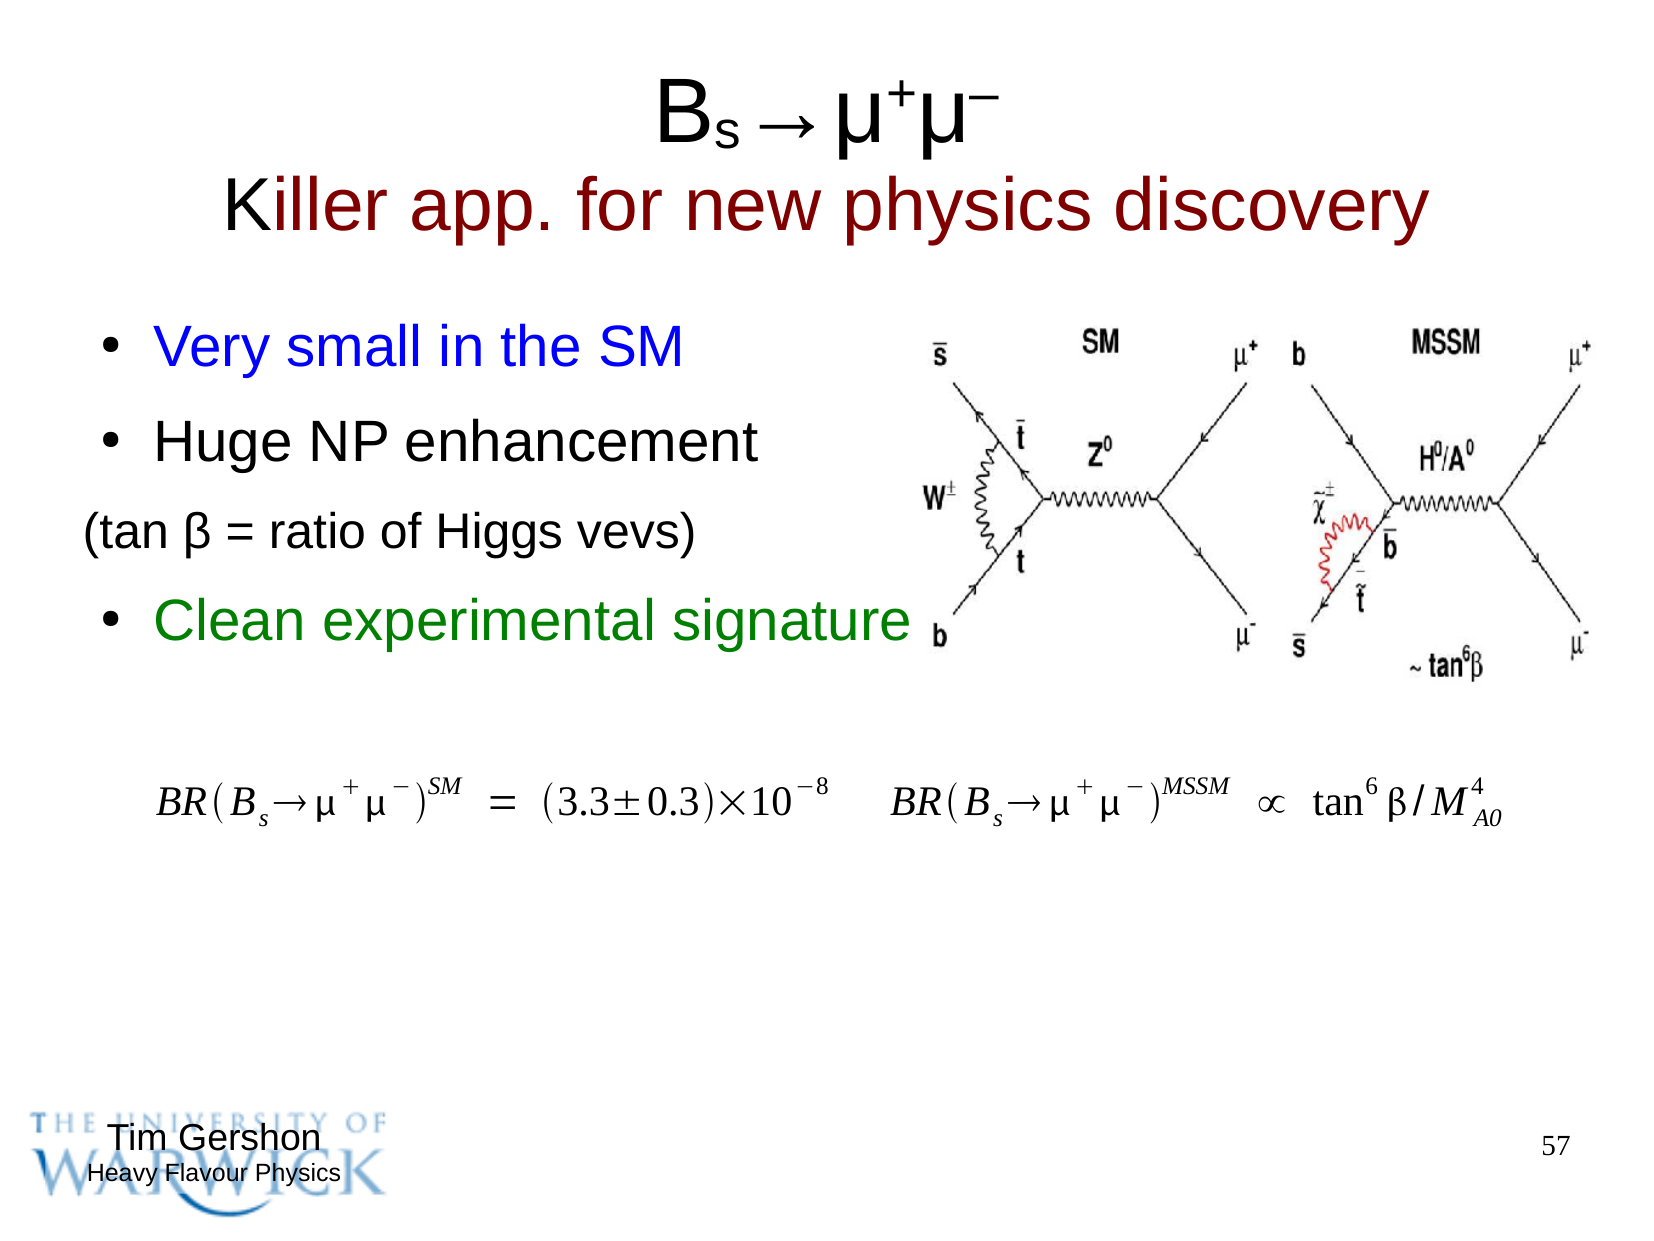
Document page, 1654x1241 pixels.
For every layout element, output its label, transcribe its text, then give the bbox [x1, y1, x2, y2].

picture [19, 1106, 406, 1232]
list Very small in the SM Huge NP enhancement (tan β = ratio of Higgs vevs) Clean experimental signature [82, 313, 1571, 1118]
chart [142, 773, 1511, 833]
text_box Tim Gershon Heavy Flavour Physics [45, 1108, 383, 1194]
title Bs→μ+μ– Killer app. for new physics discovery [82, 42, 1571, 264]
picture [885, 298, 1636, 694]
